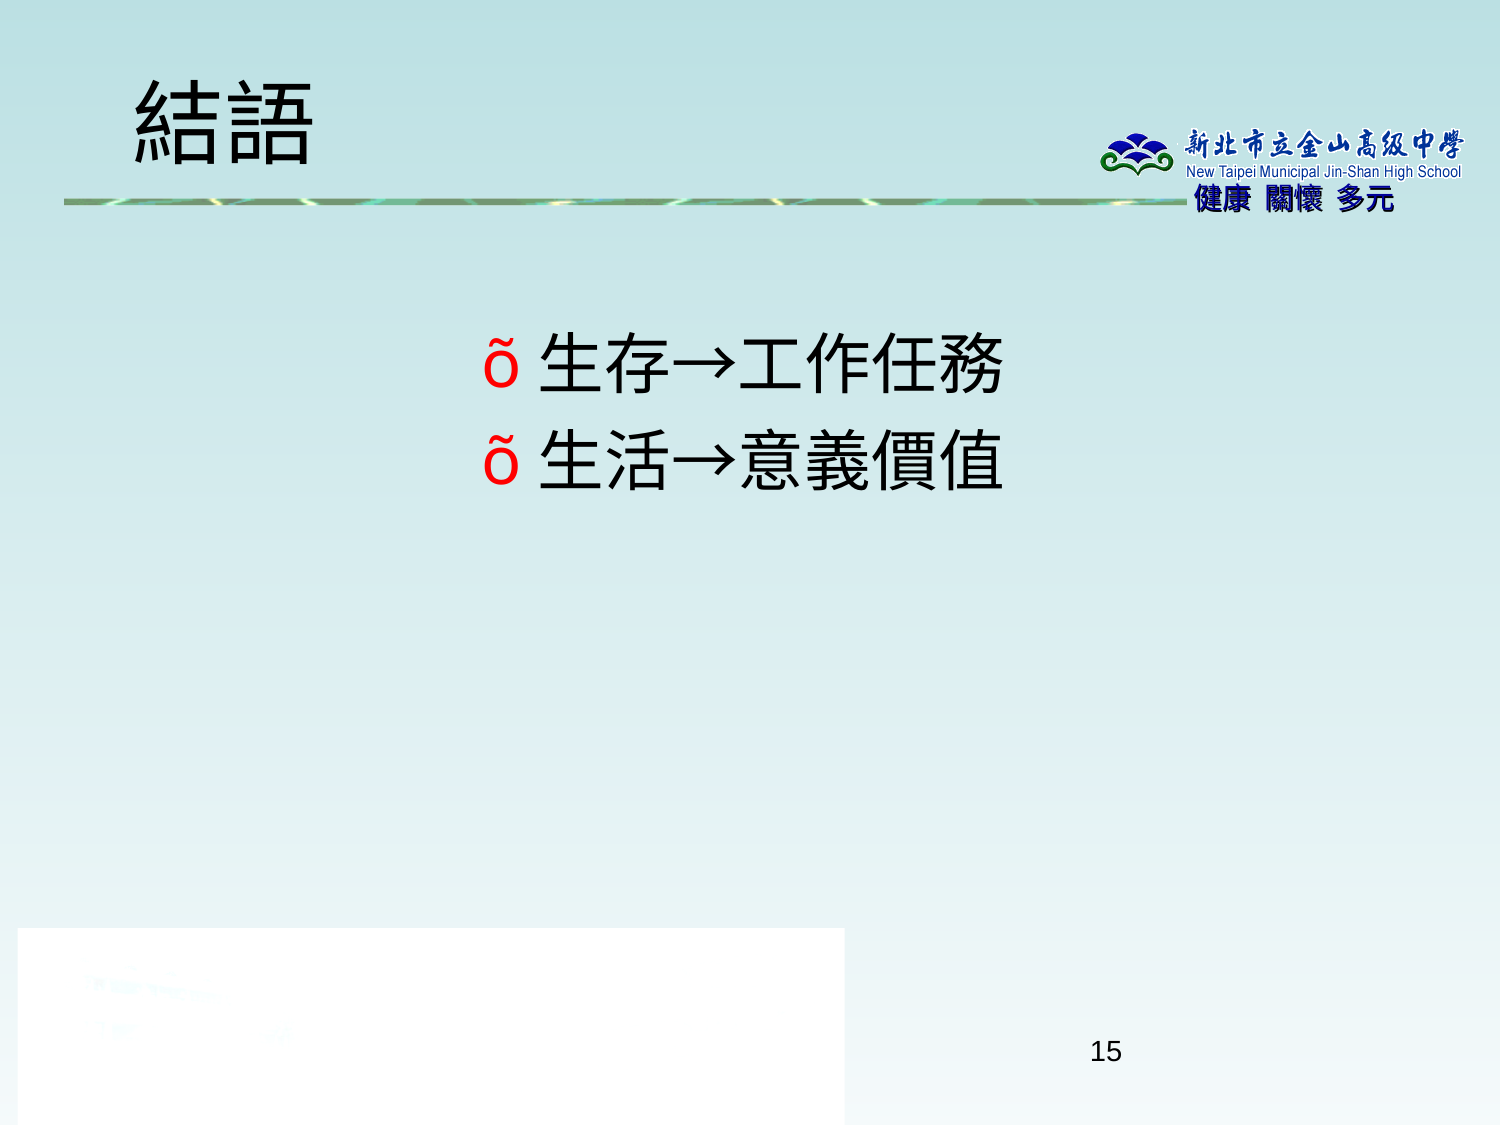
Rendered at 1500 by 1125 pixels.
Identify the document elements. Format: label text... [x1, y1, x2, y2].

list 生存→工作任務 生活→意義價值 [466, 314, 1164, 705]
text_box [1074, 1024, 1426, 1103]
title 結語 [75, 45, 1426, 197]
